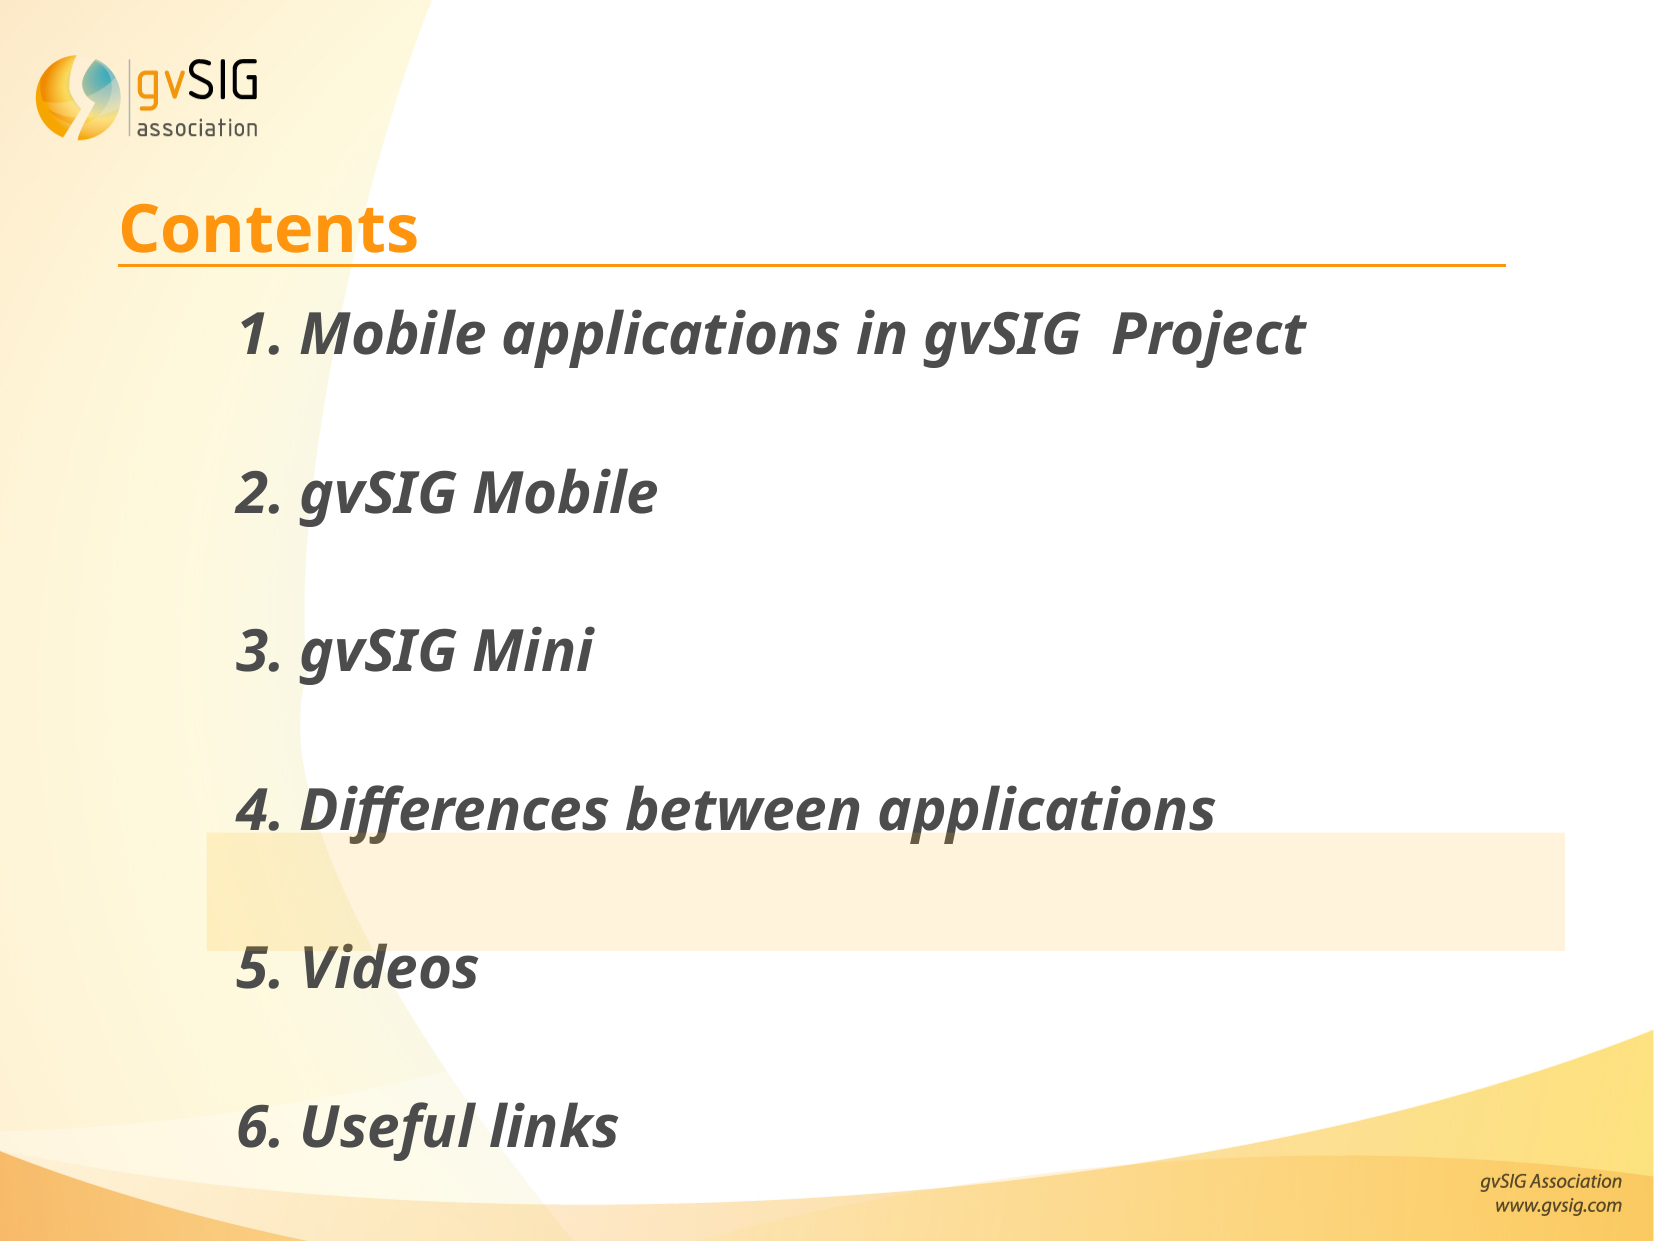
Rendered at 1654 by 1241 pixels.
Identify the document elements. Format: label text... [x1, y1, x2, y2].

picture [0, 0, 1654, 1241]
title Contents [118, 177, 1607, 276]
title 1. Mobile applications in gvSIG Project 2. gvSIG Mobile 3. gvSIG Mini 4. Differences between applications 5. Videos 6. Useful links [236, 324, 1654, 1054]
picture [1128, 320, 1138, 324]
text_box [206, 832, 1565, 951]
